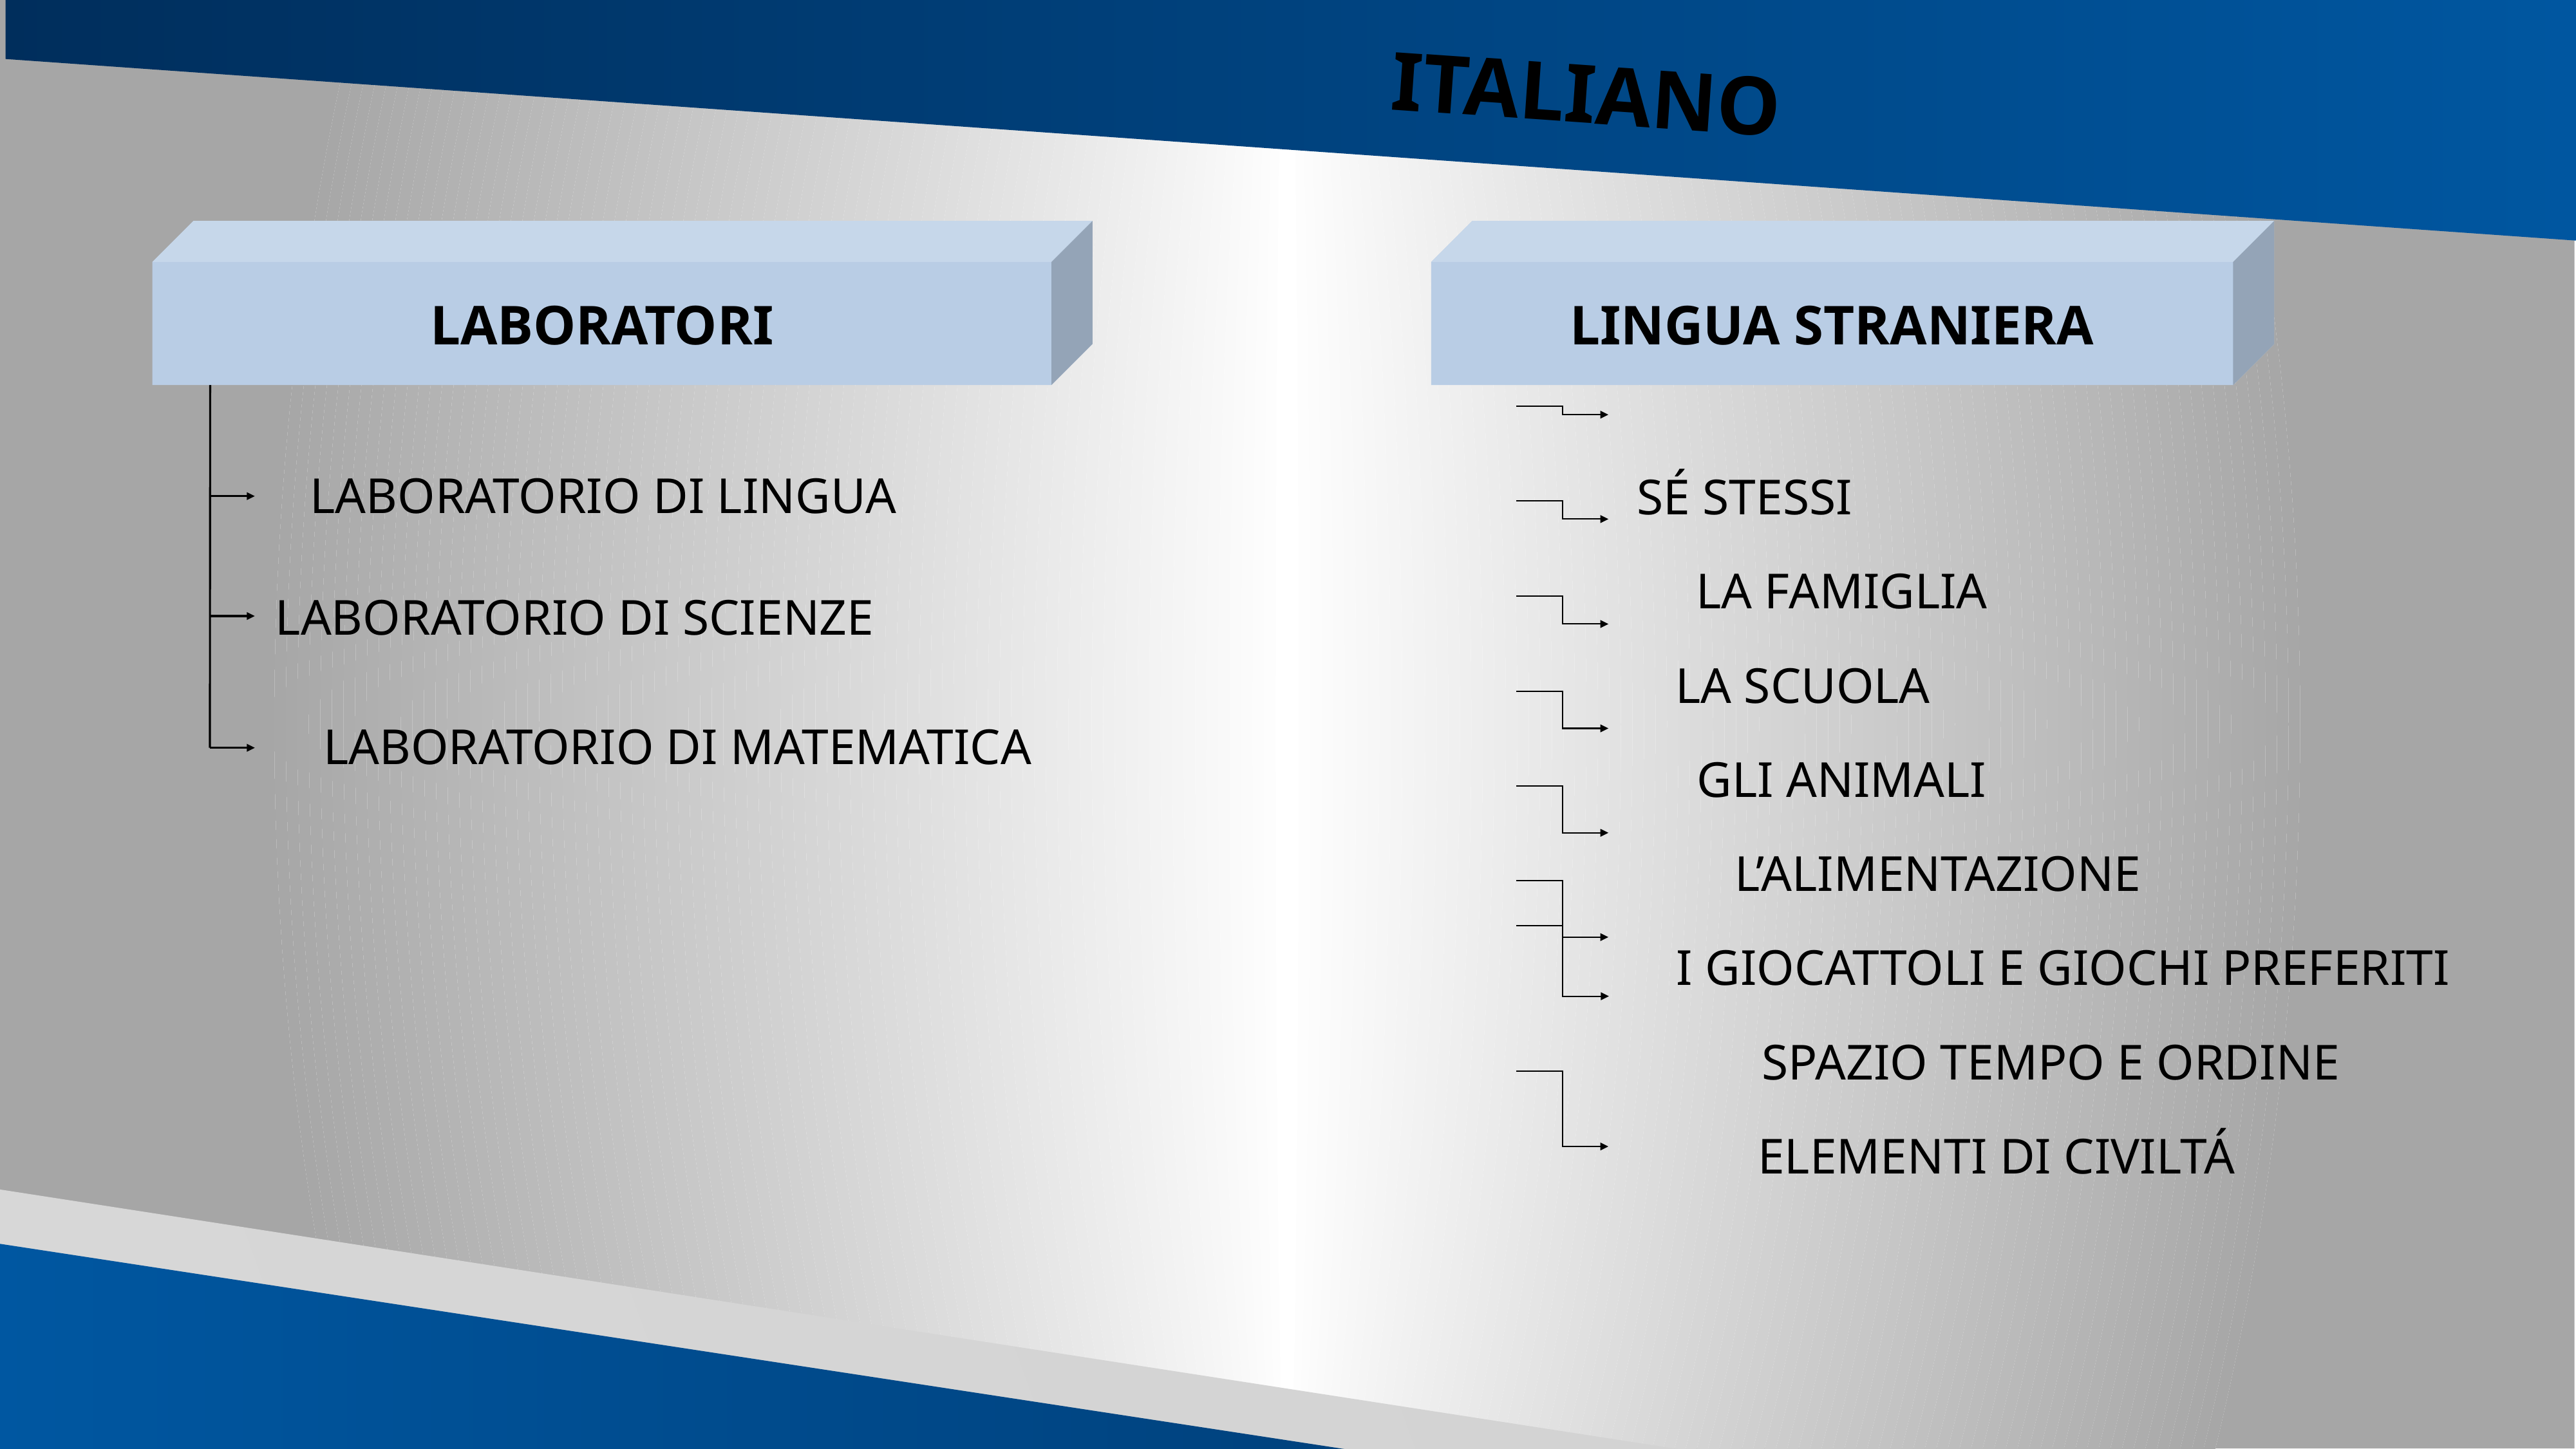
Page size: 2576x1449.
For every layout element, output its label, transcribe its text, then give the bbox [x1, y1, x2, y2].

text_box GLI ANIMALI [1687, 743, 1997, 812]
text_box SPAZIO TEMPO E ORDINE [1752, 1026, 2350, 1094]
text_box LABORATORIO DI LINGUA [300, 460, 907, 528]
text_box LABORATORIO DI SCIENZE [266, 582, 975, 650]
text_box LABORATORIO DI MATEMATICA [314, 711, 1042, 780]
text_box I GIOCATTOLI E GIOCHI PREFERITI [1667, 932, 2460, 1000]
text_box ELEMENTI DI CIVILTÁ [1748, 1120, 2245, 1188]
text_box LA SCUOLA [1666, 650, 1941, 718]
text_box LINGUA STRANIERA [1431, 262, 2233, 386]
text_box SÉ STESSI [1627, 462, 1863, 530]
text_box ITALIANO [1379, 0, 1798, 158]
text_box [0, 1189, 1678, 1449]
text_box LABORATORI [152, 262, 1051, 386]
text_box L’ALIMENTAZIONE [1725, 838, 2151, 906]
text_box LA FAMIGLIA [1686, 556, 1997, 624]
text_box [5, 0, 2576, 241]
